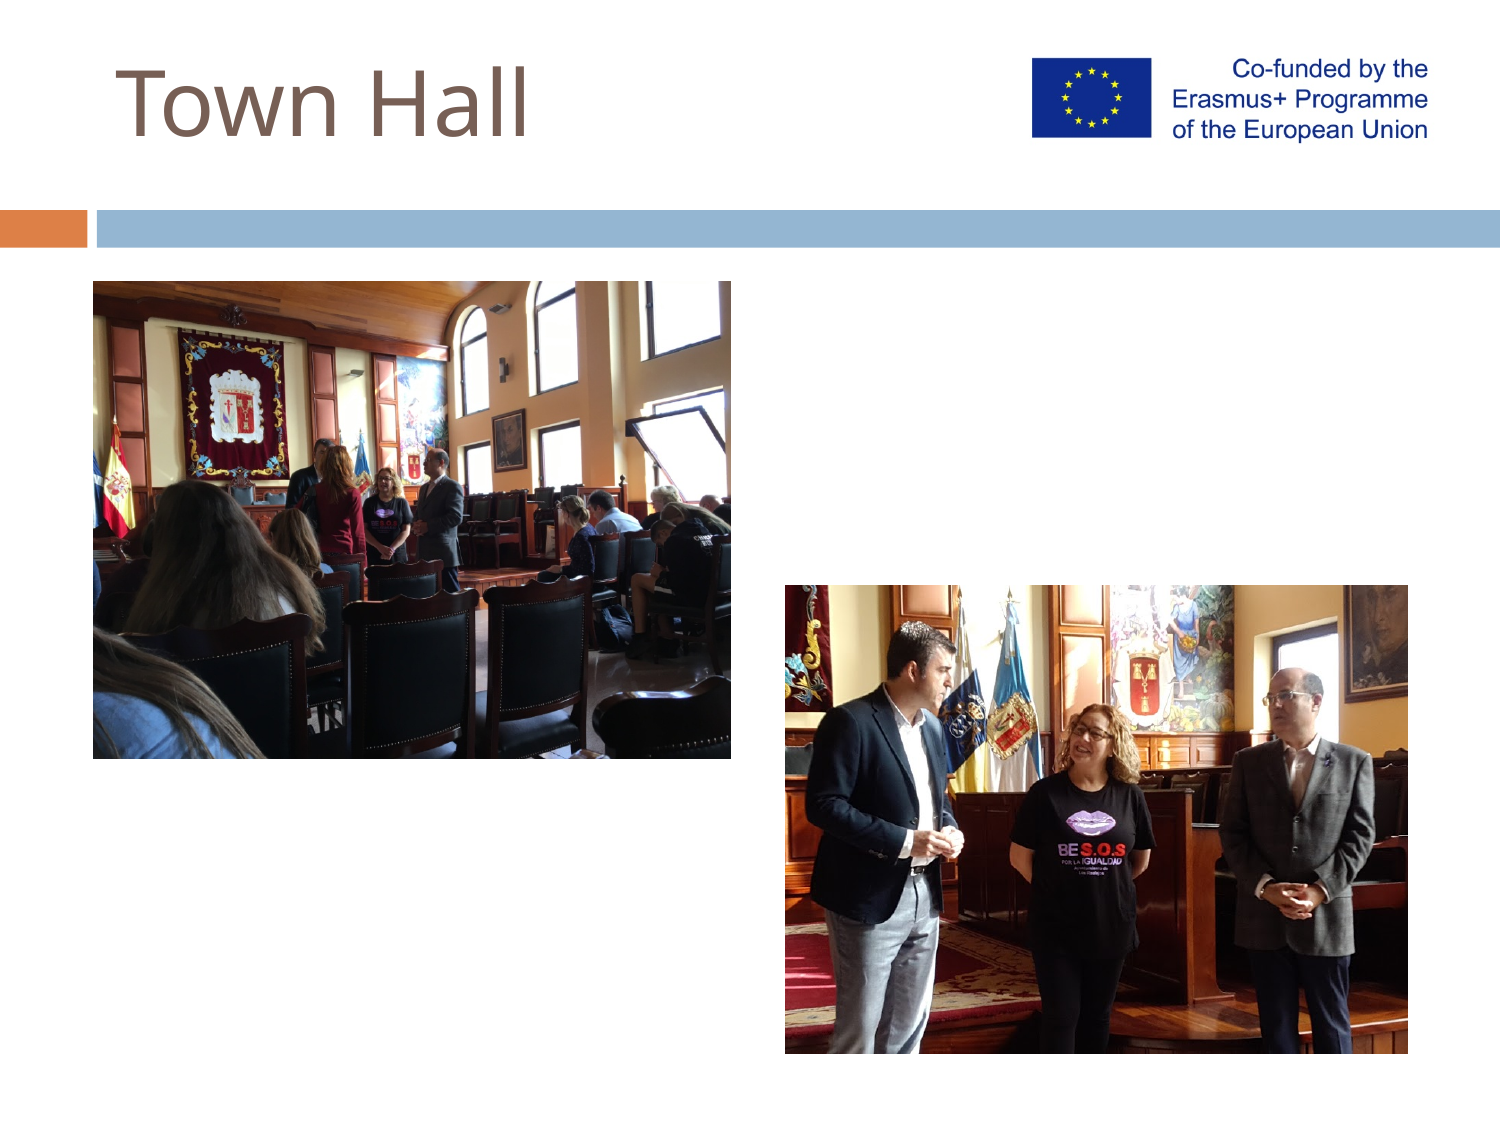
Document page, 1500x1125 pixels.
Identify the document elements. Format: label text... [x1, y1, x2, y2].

picture [93, 281, 731, 759]
picture [785, 585, 1408, 1054]
title Town Hall [100, 37, 1438, 200]
picture [1007, 35, 1448, 161]
